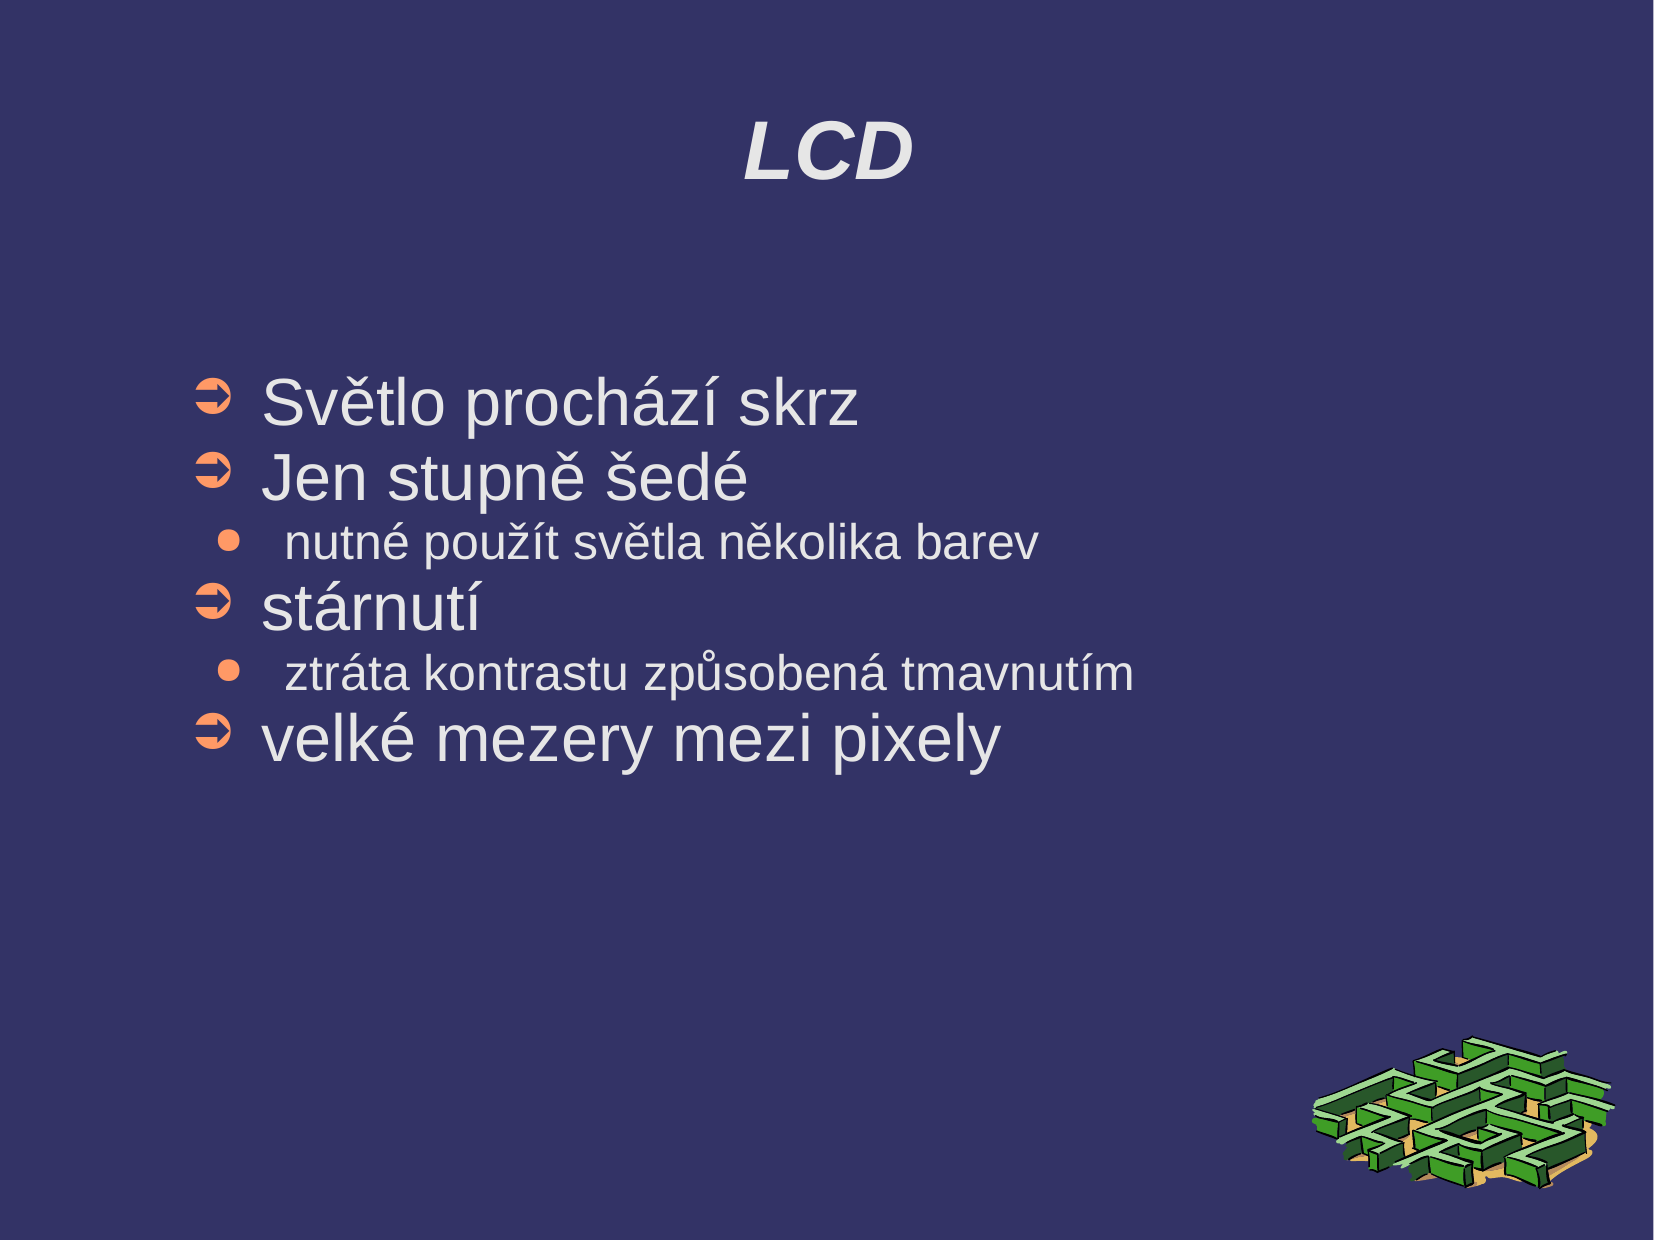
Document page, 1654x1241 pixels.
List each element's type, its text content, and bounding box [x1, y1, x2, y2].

title LCD [123, 64, 1536, 237]
list Světlo prochází skrz Jen stupně šedé nutné použít světla několika barev stárnutí ztráta kontrastu způsobená tmavnutím velké mezery mezi pixely [178, 364, 1570, 1132]
